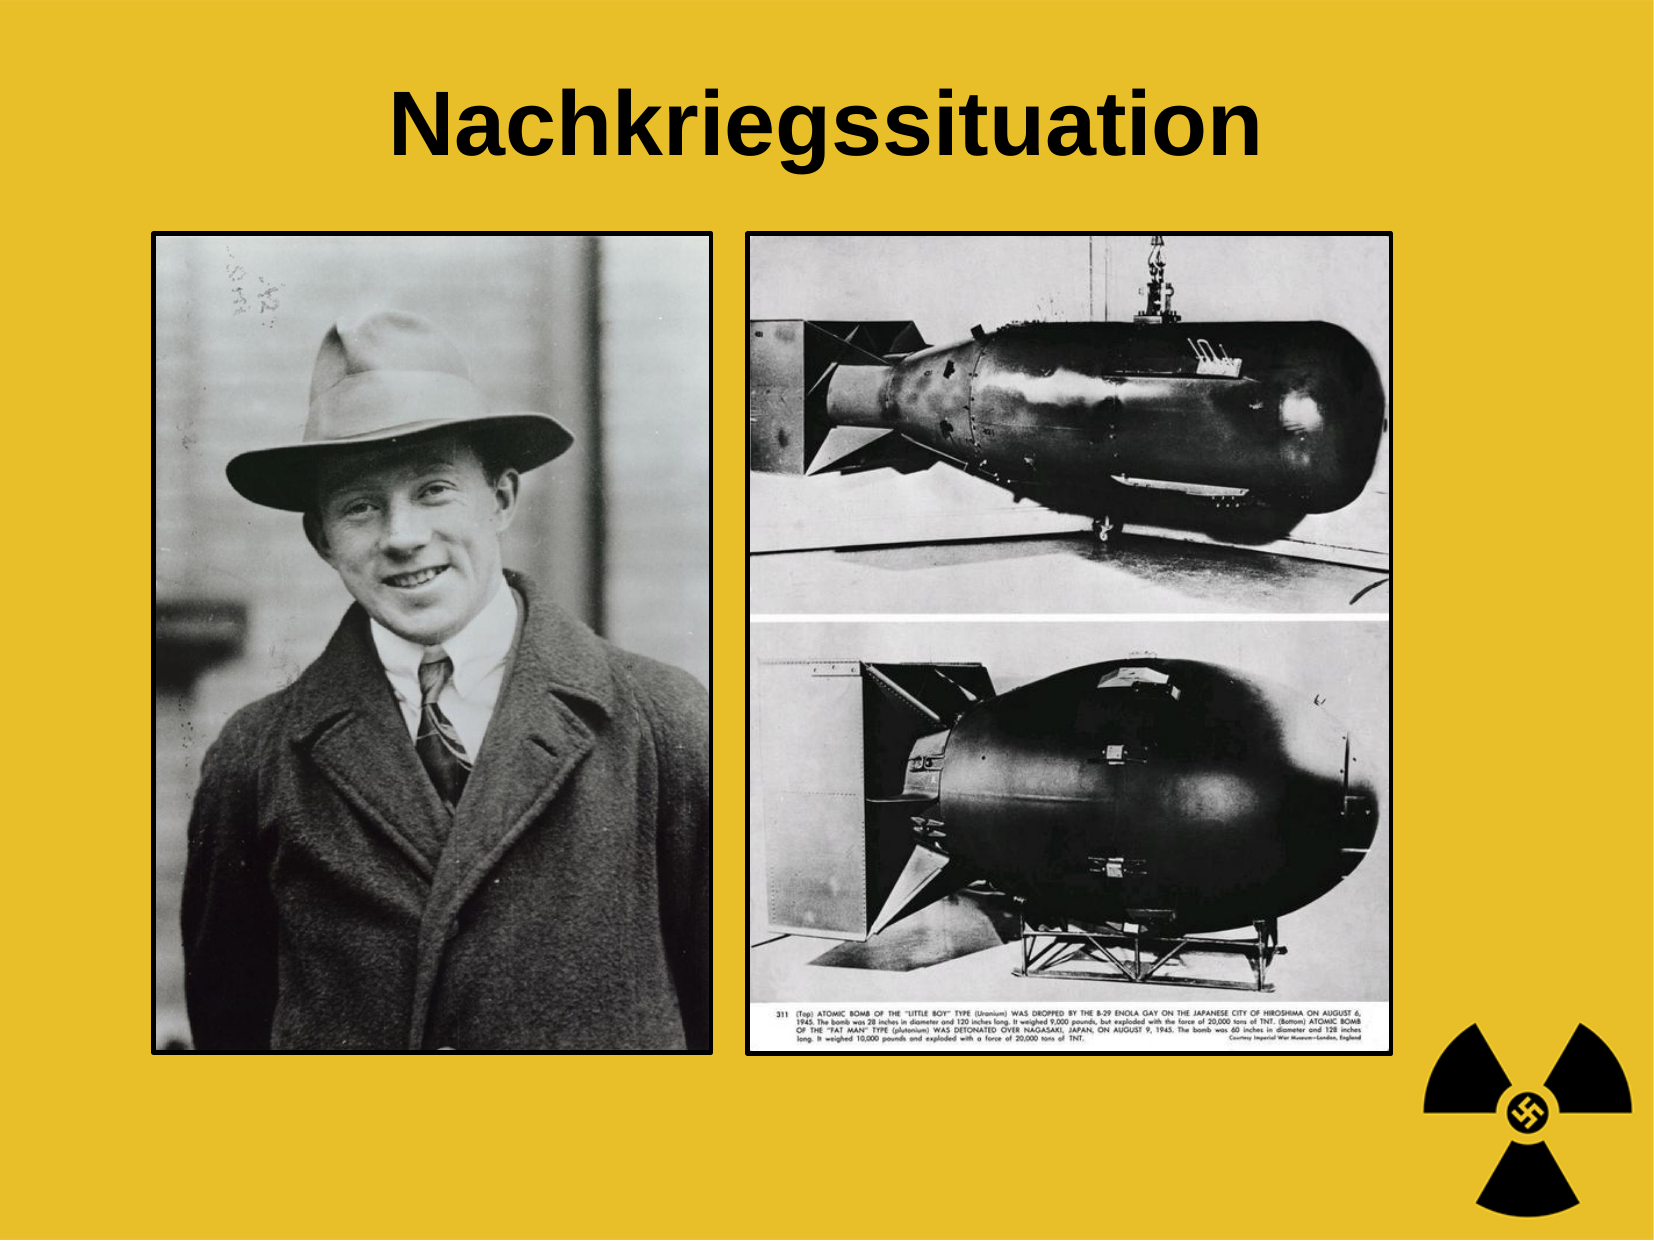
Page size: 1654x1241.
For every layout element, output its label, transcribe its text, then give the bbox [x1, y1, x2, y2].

picture [0, 0, 1654, 1240]
title Nachkriegssituation [82, 19, 1571, 227]
